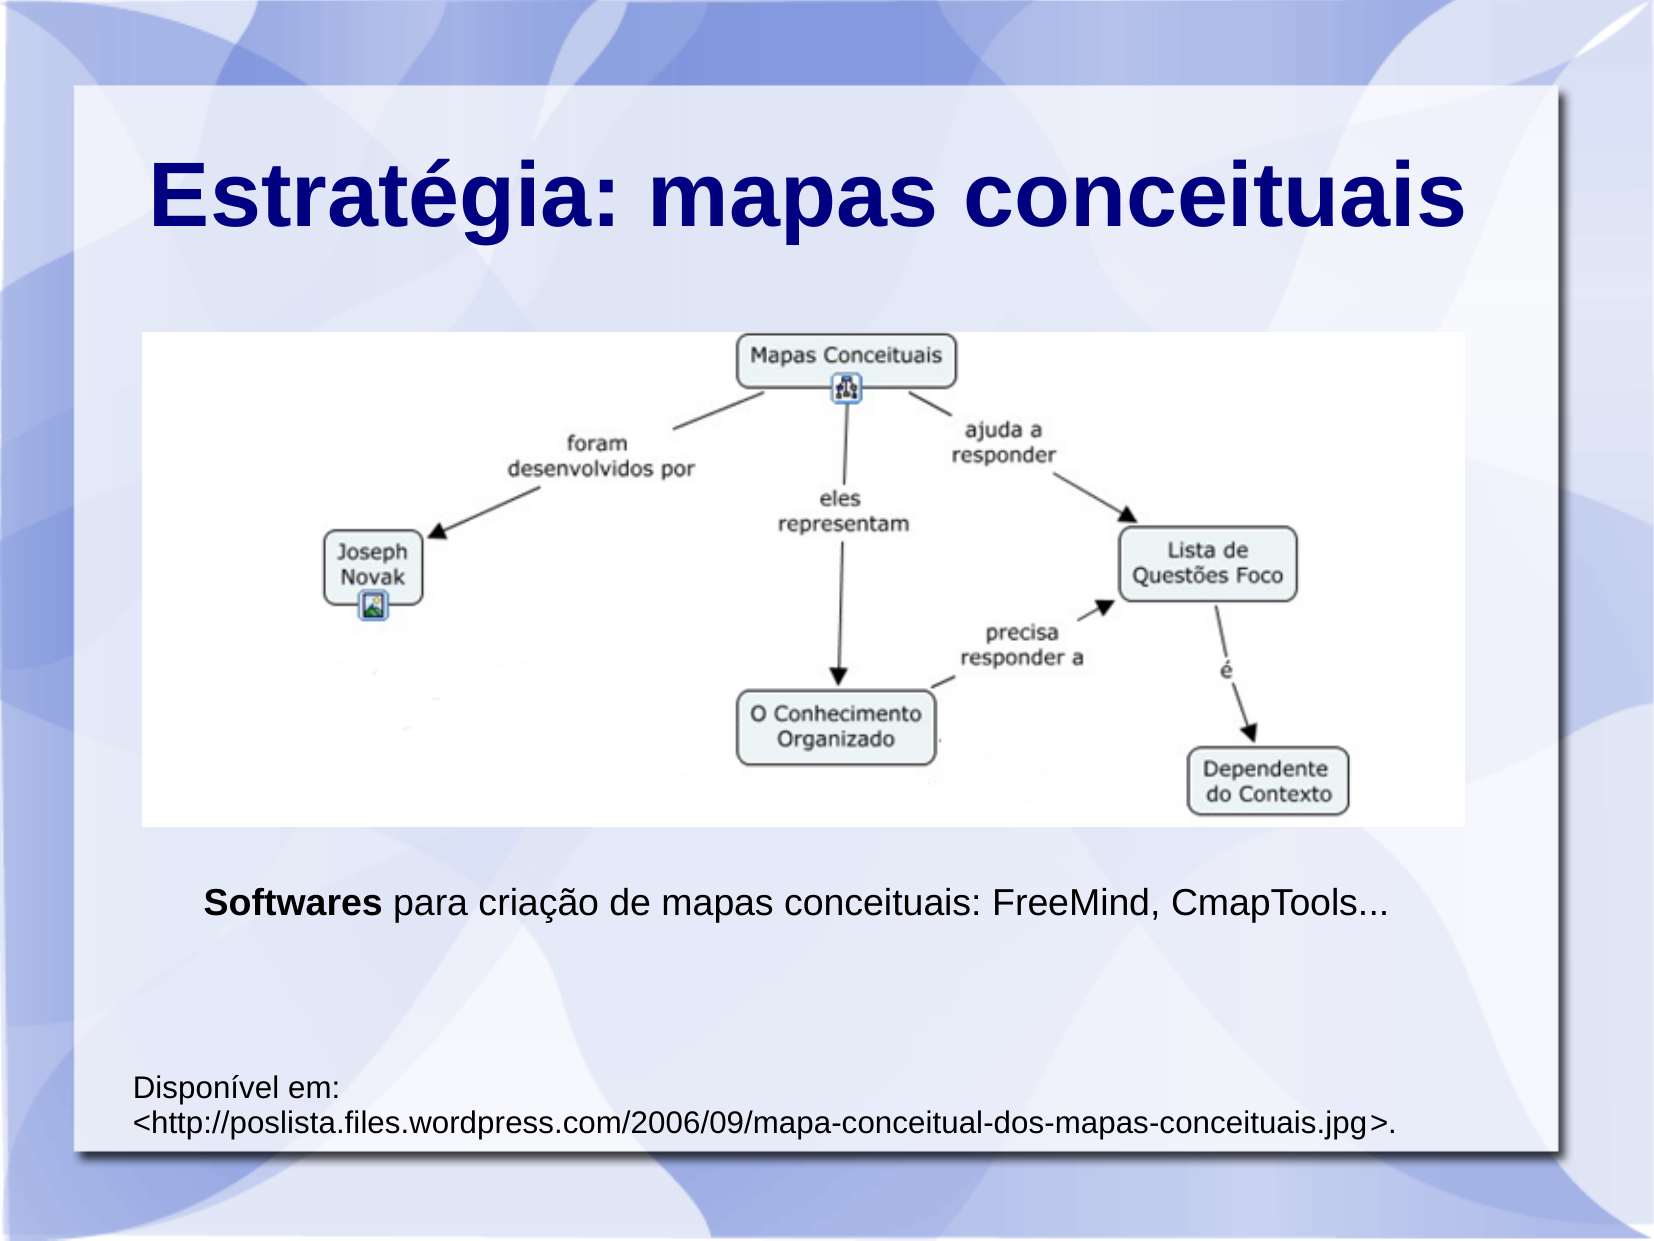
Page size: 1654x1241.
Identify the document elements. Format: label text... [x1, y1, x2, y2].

title Estratégia: mapas conceituais [82, 90, 1536, 298]
text_box Softwares para criação de mapas conceituais: FreeMind, CmapTools... [188, 874, 1406, 931]
text_box Disponível em: <http://poslista.files.wordpress.com/2006/09/mapa-conceitual-dos-mapas-conceituais.jpg>. [118, 1062, 1512, 1149]
picture [0, 0, 1654, 1241]
